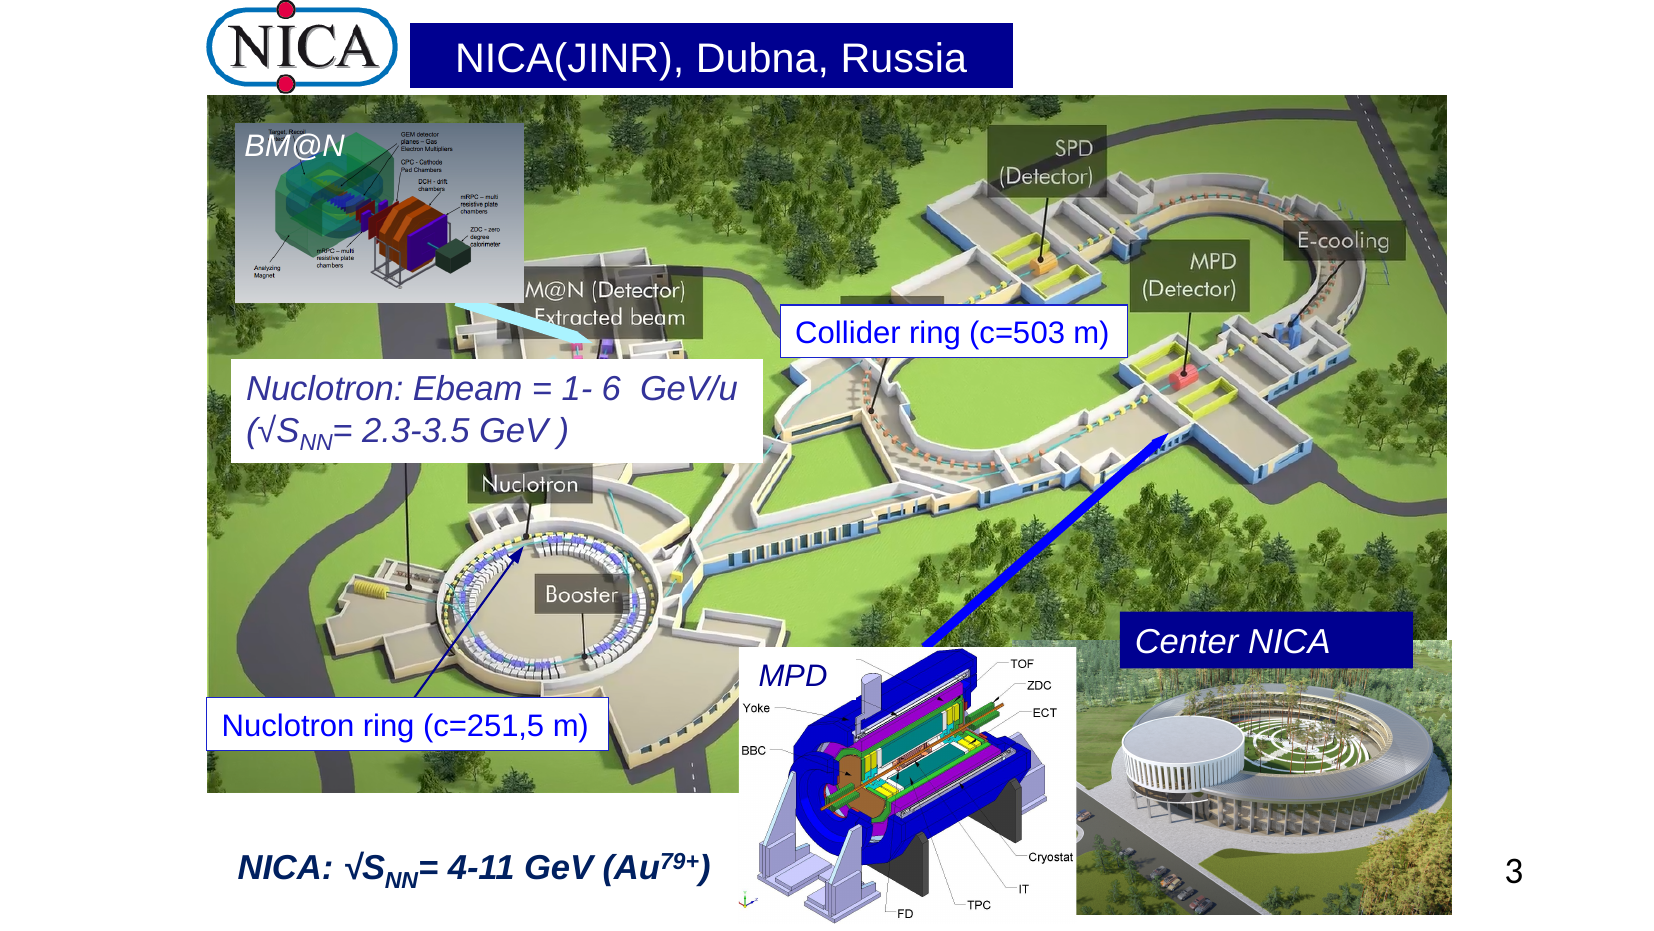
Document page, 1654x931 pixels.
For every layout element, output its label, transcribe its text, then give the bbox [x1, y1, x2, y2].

picture [206, 0, 398, 94]
text_box Nuclotron: Ebeam = 1- 6 GeV/u (√SNN= 2.3-3.5 GeV ) [231, 359, 763, 463]
text_box MPD [739, 648, 856, 700]
text_box 3 [1489, 838, 1609, 899]
picture [206, 95, 1452, 924]
text_box NICA: √SNN= 4-11 GeV (Au79+) [223, 838, 735, 901]
text_box NICA(JINR), Dubna, Russia [410, 23, 1013, 88]
text_box BM@N [222, 118, 376, 171]
text_box Collider ring (c=503 m) [780, 304, 1128, 358]
text_box Nuclotron ring (c=251,5 m) [206, 697, 609, 751]
text_box Center NICA [1119, 611, 1413, 669]
